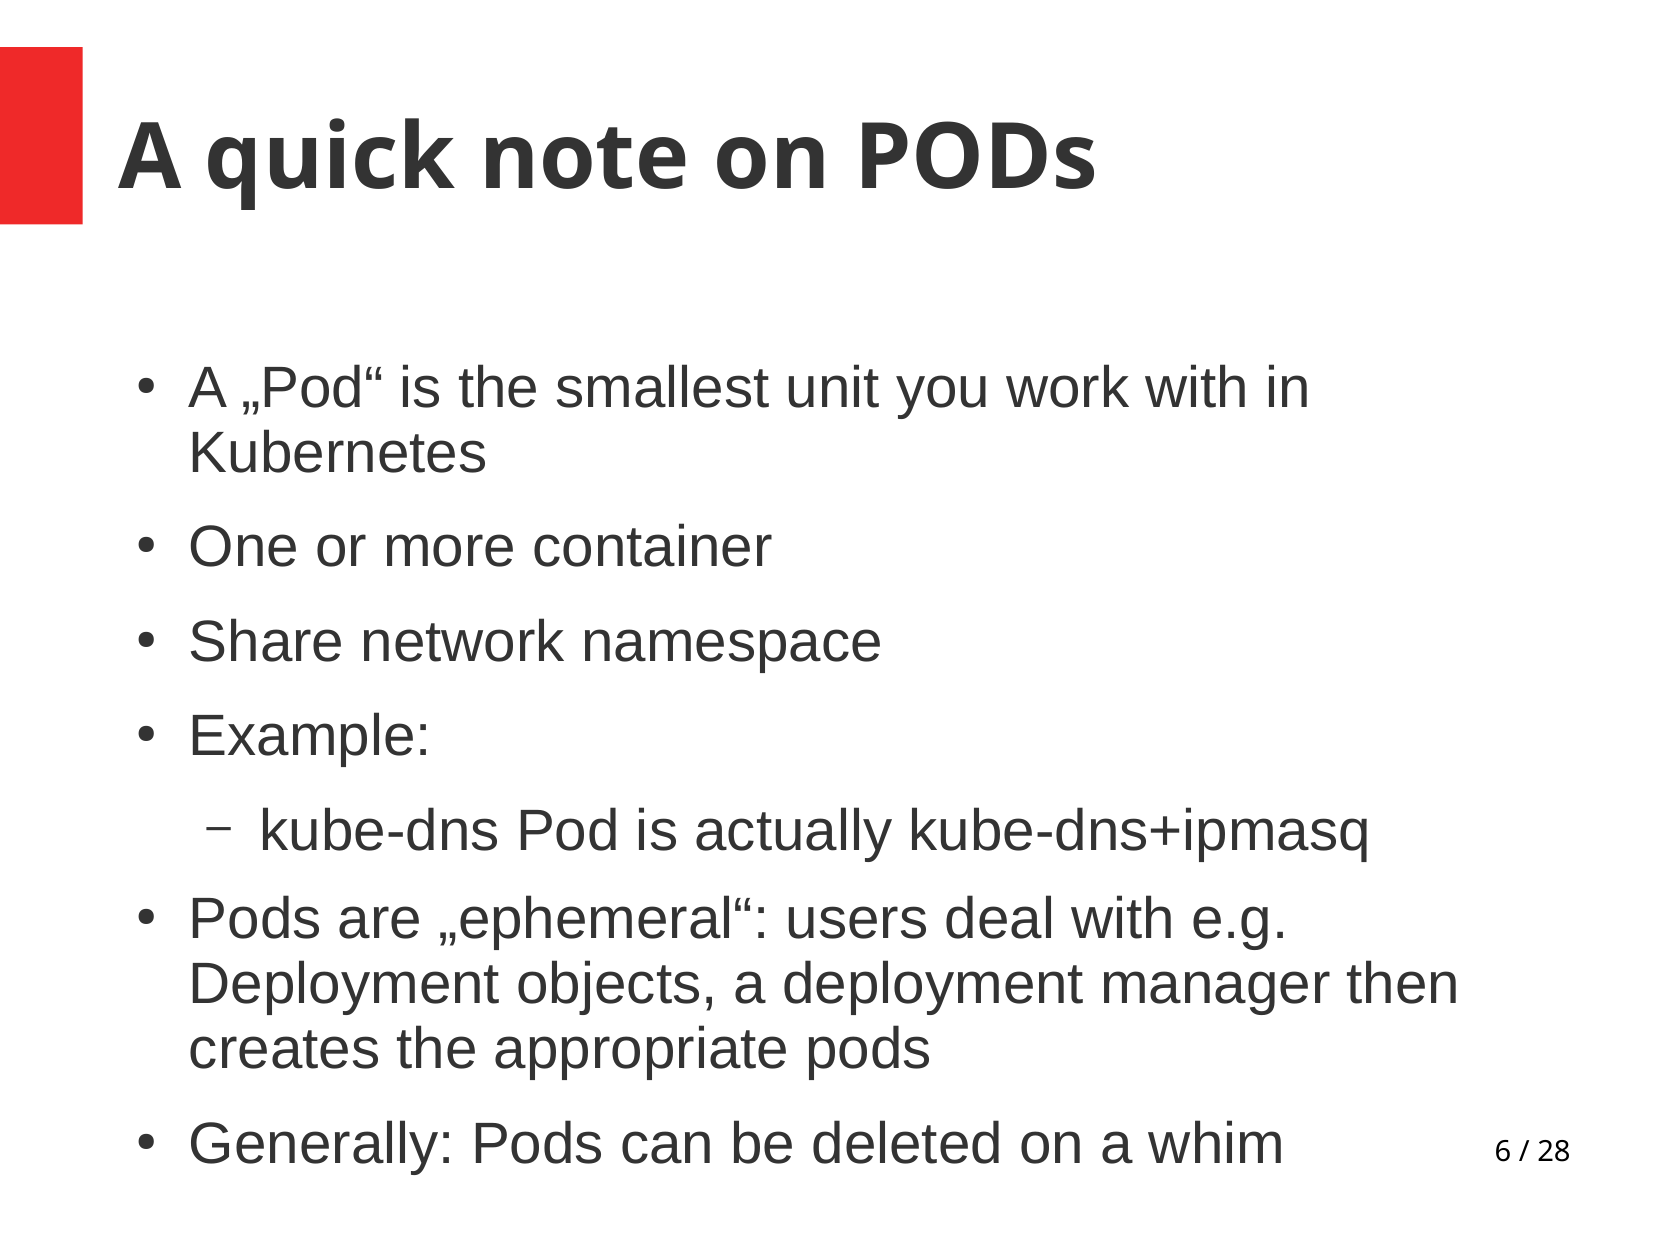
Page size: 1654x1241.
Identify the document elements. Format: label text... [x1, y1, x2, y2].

title A quick note on PODs [118, 49, 1571, 257]
list A „Pod“ is the smallest unit you work with in Kubernetes One or more container Share network namespace Example: kube-dns Pod is actually kube-dns+ipmasq Pods are „ephemeral“: users deal with e.g. Deployment objects, a deployment manager then creates the appropriate pods Generally: Pods can be deleted on a whim [118, 354, 1536, 1074]
